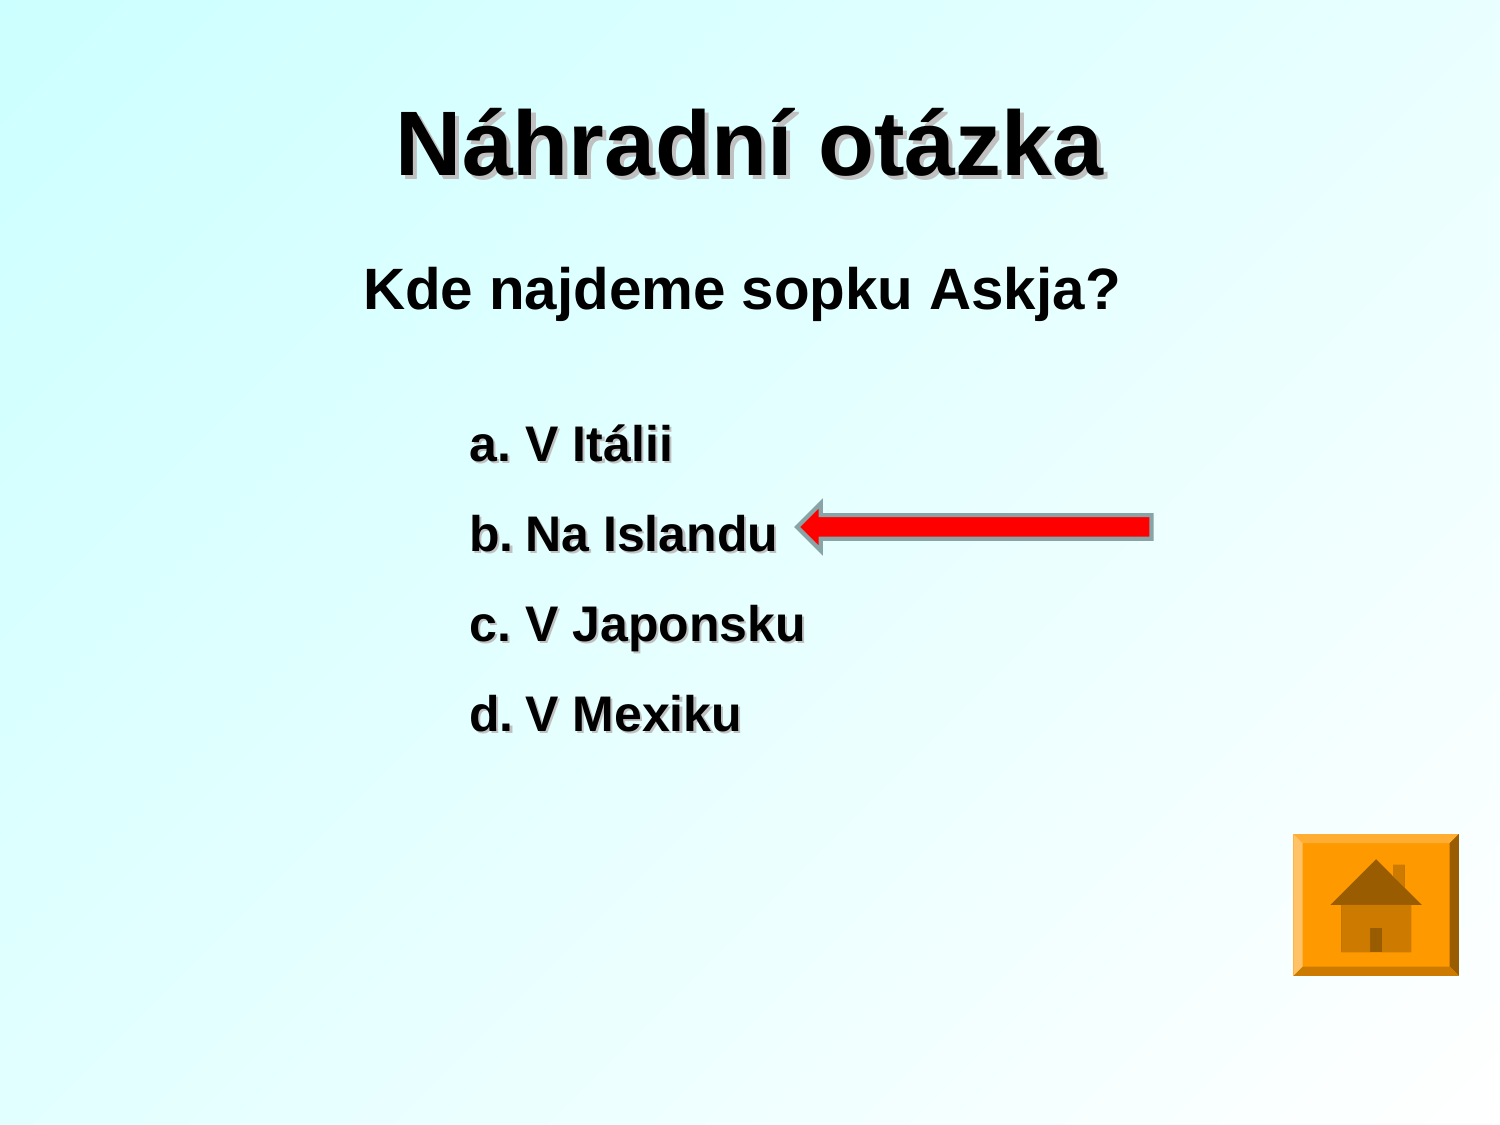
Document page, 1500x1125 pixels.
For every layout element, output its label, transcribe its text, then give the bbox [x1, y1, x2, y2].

title Náhradní otázka [75, 45, 1426, 233]
list Kde najdeme sopku Askja? [348, 243, 1142, 343]
text_box [1295, 834, 1459, 976]
text_box [797, 503, 1152, 551]
text_box V Itálii Na Islandu V Japonsku V Mexiku [454, 373, 1069, 749]
